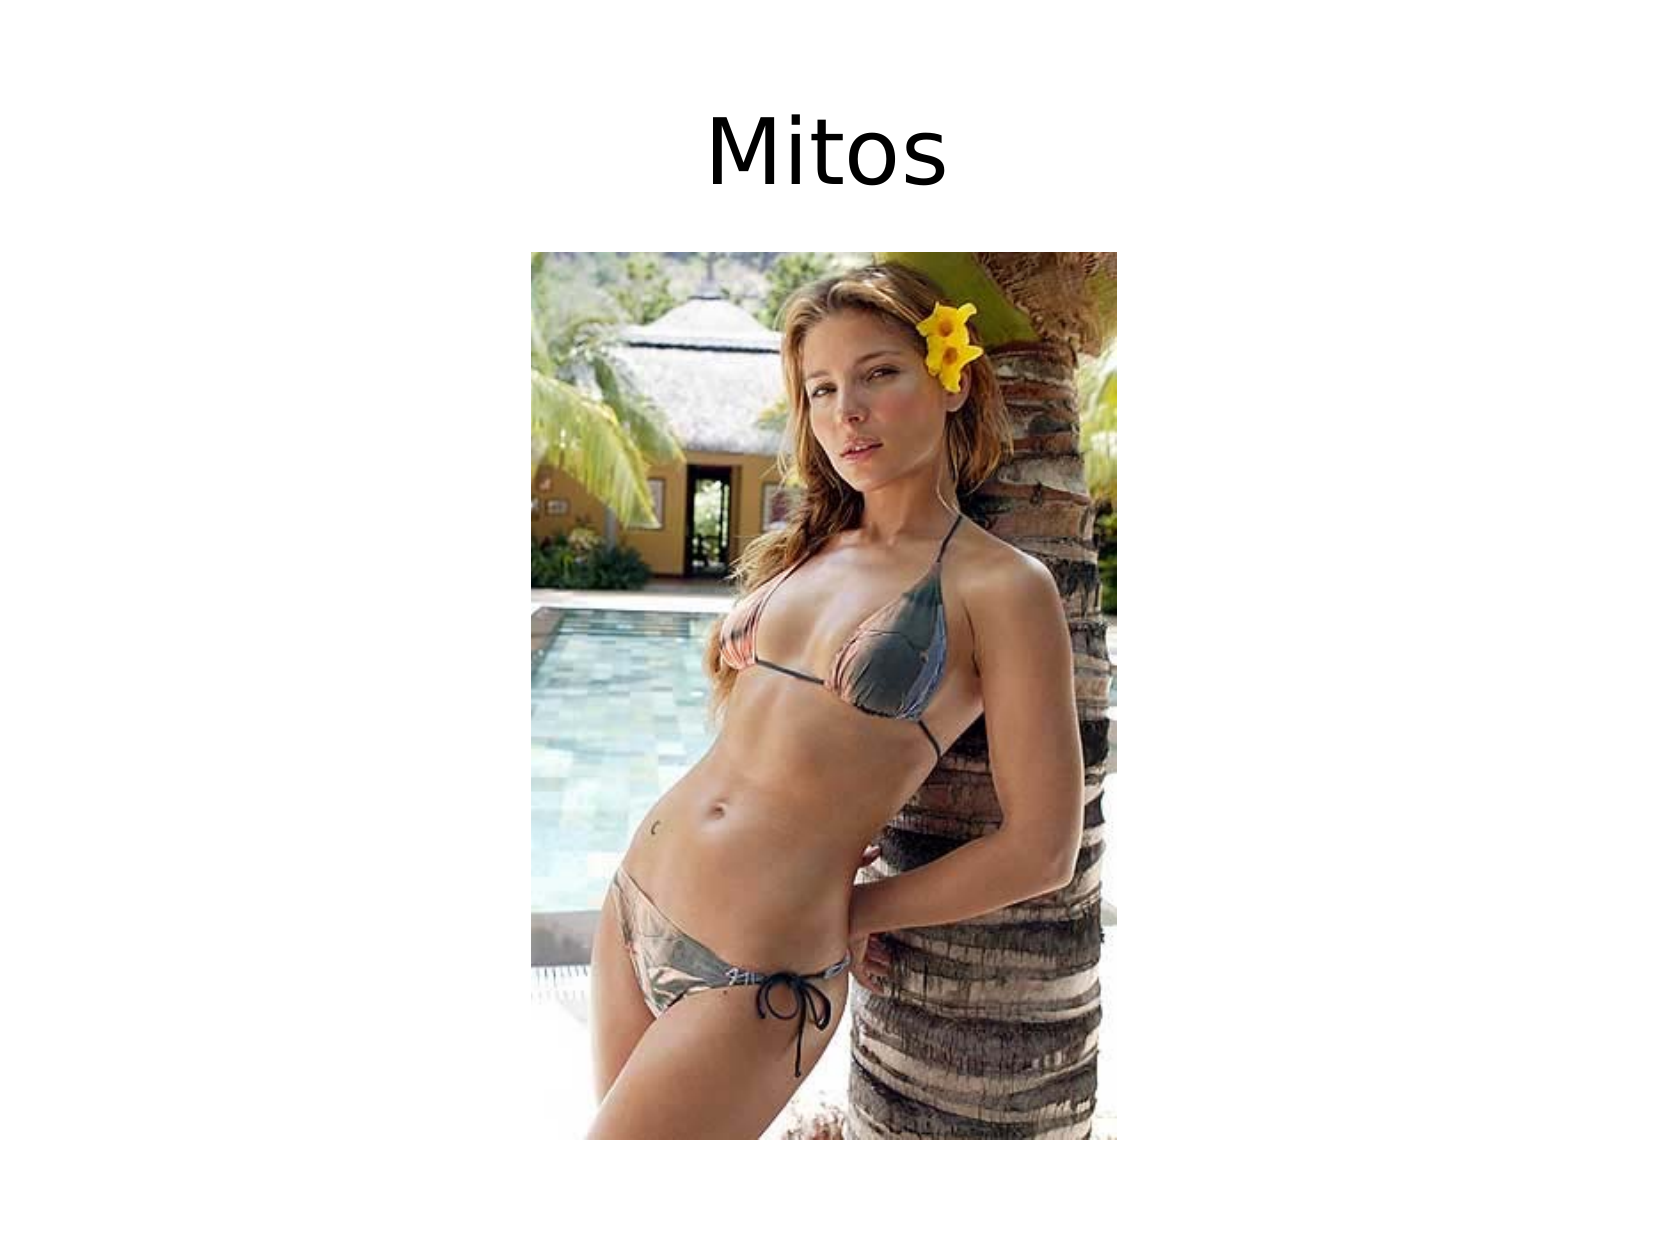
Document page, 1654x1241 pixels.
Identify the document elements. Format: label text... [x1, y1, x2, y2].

picture [531, 252, 1117, 1140]
title Mitos [82, 49, 1571, 257]
